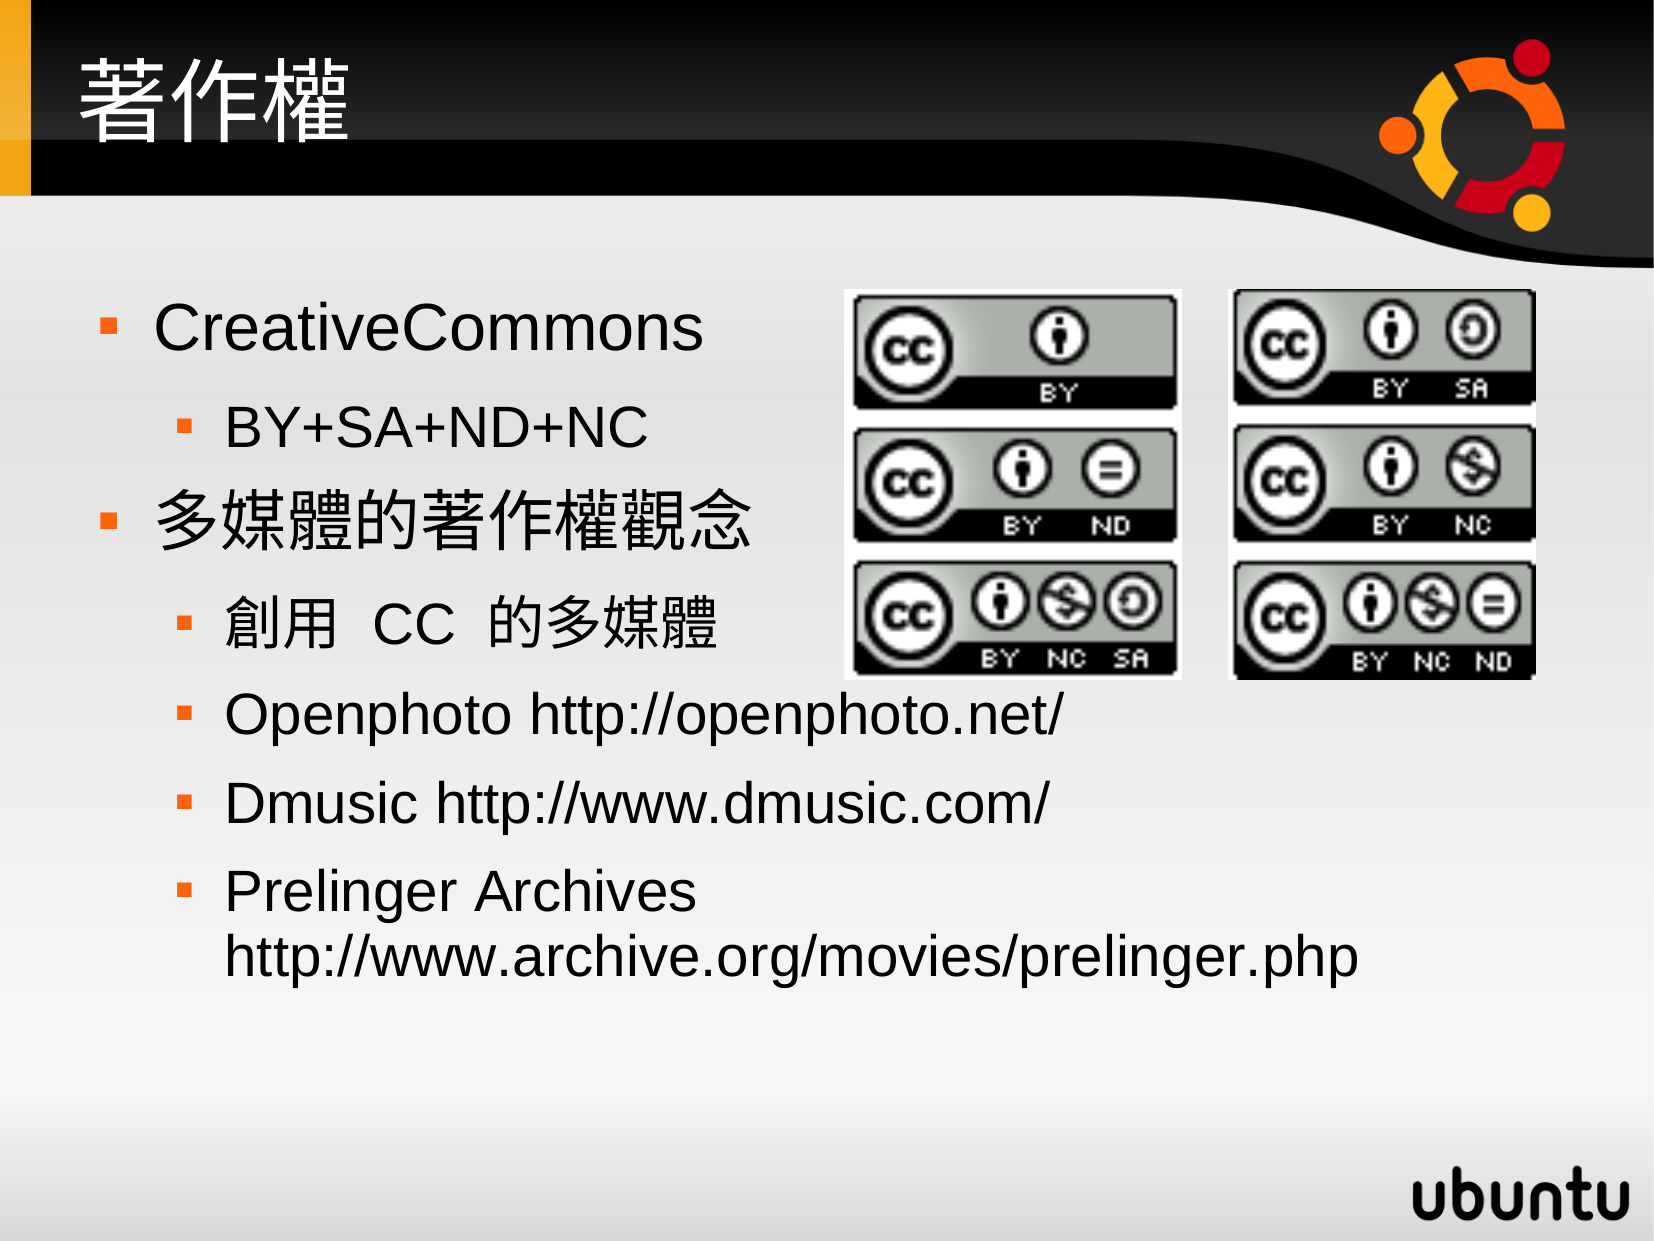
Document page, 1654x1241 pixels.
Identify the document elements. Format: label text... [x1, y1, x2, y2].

list CreativeCommons BY+SA+ND+NC 多媒體的著作權觀念 創用 CC 的多媒體 Openphoto http://openphoto.net/ Dmusic http://www.dmusic.com/ Prelinger Archives http://www.archive.org/movies/prelinger.php [82, 290, 1571, 1094]
title 著作權 [76, 7, 1565, 200]
picture [0, 0, 1654, 1241]
